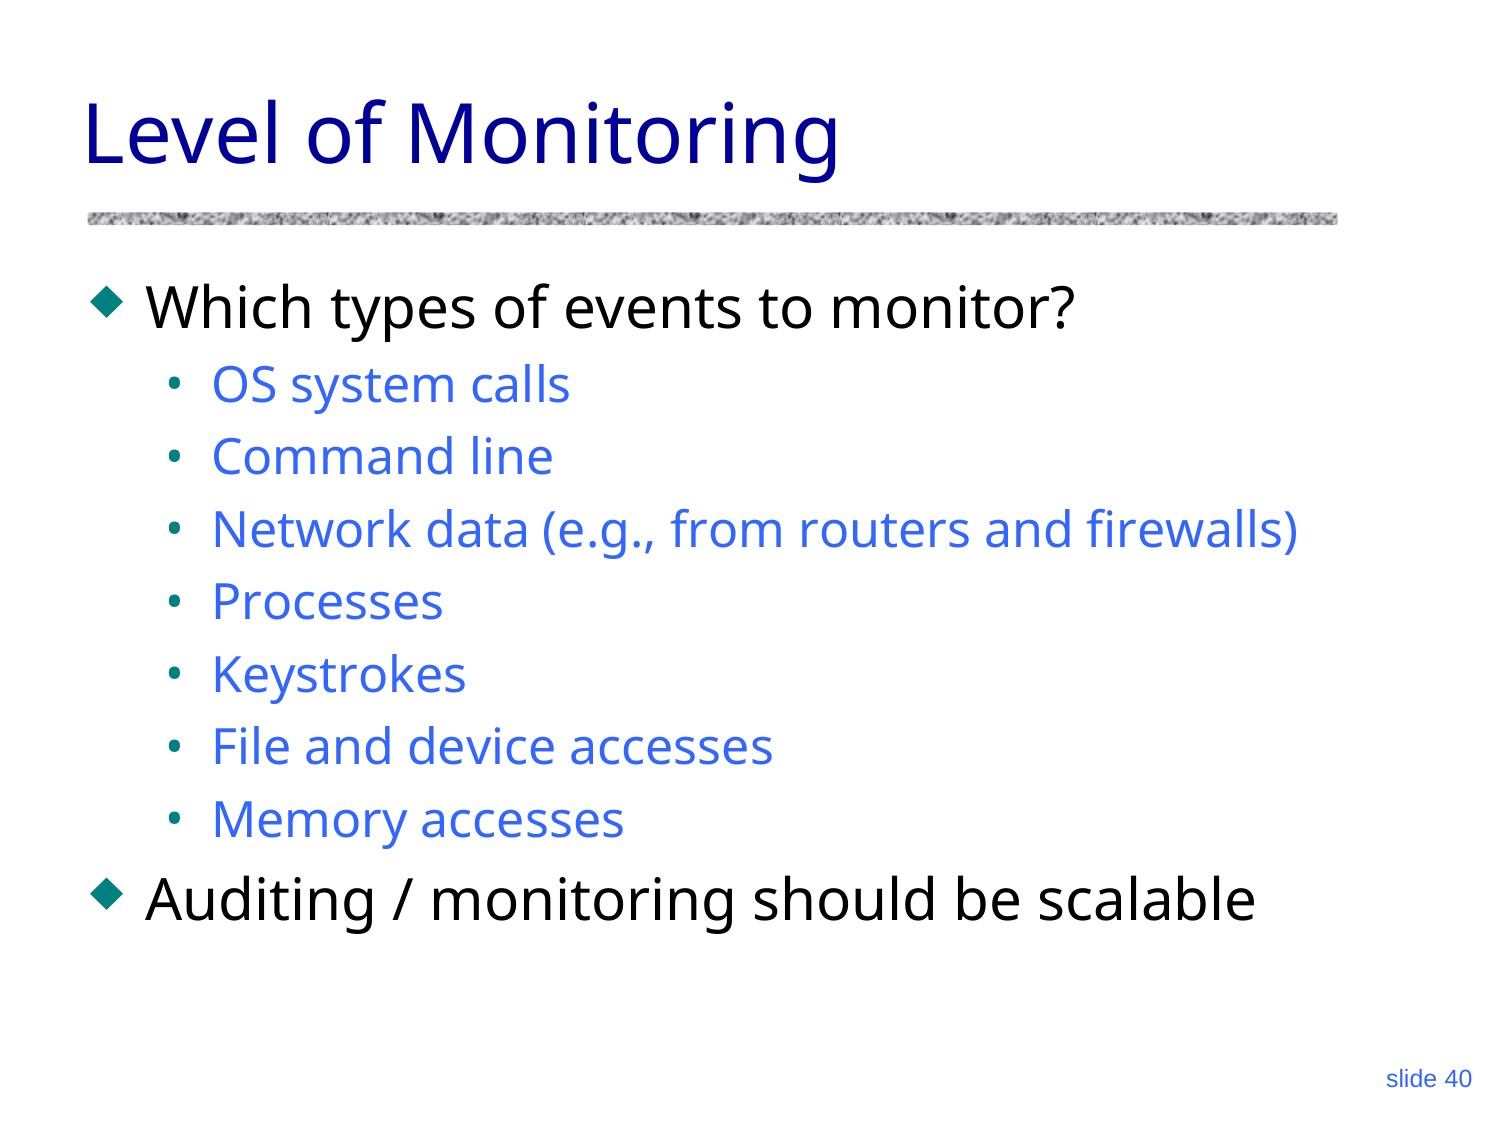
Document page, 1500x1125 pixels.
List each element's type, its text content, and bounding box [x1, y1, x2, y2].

text_box slide <number> [1174, 1025, 1488, 1101]
text_box Level of Monitoring [66, 37, 1342, 188]
text_box Which types of events to monitor? OS system calls Command line Network data (e.g., from routers and firewalls) Processes Keystrokes File and device accesses Memory accesses Auditing / monitoring should be scalable [74, 262, 1417, 994]
picture [87, 212, 1338, 226]
